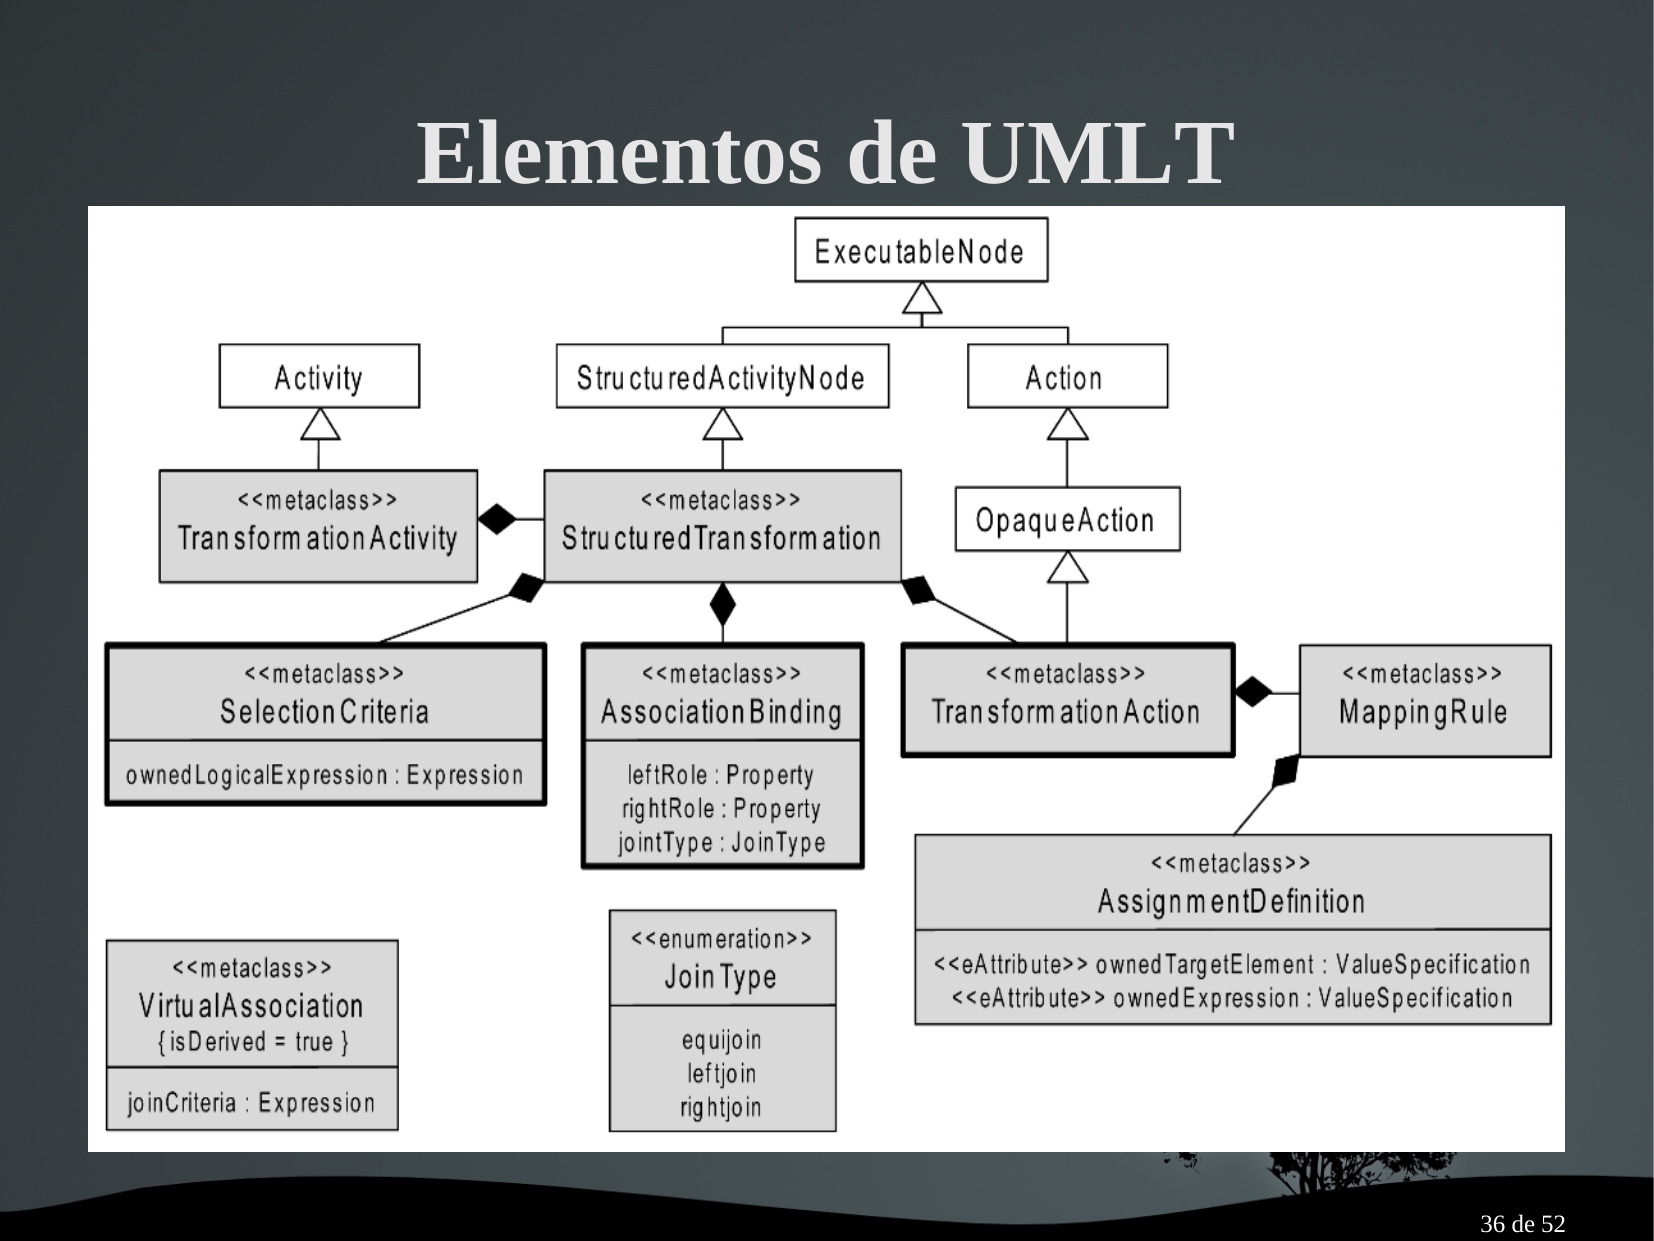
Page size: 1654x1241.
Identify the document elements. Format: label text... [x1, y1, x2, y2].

title Elementos de UMLT [82, 49, 1571, 257]
chart [82, 290, 88, 1109]
chart [1565, 290, 1571, 1109]
picture [0, 0, 1654, 1241]
